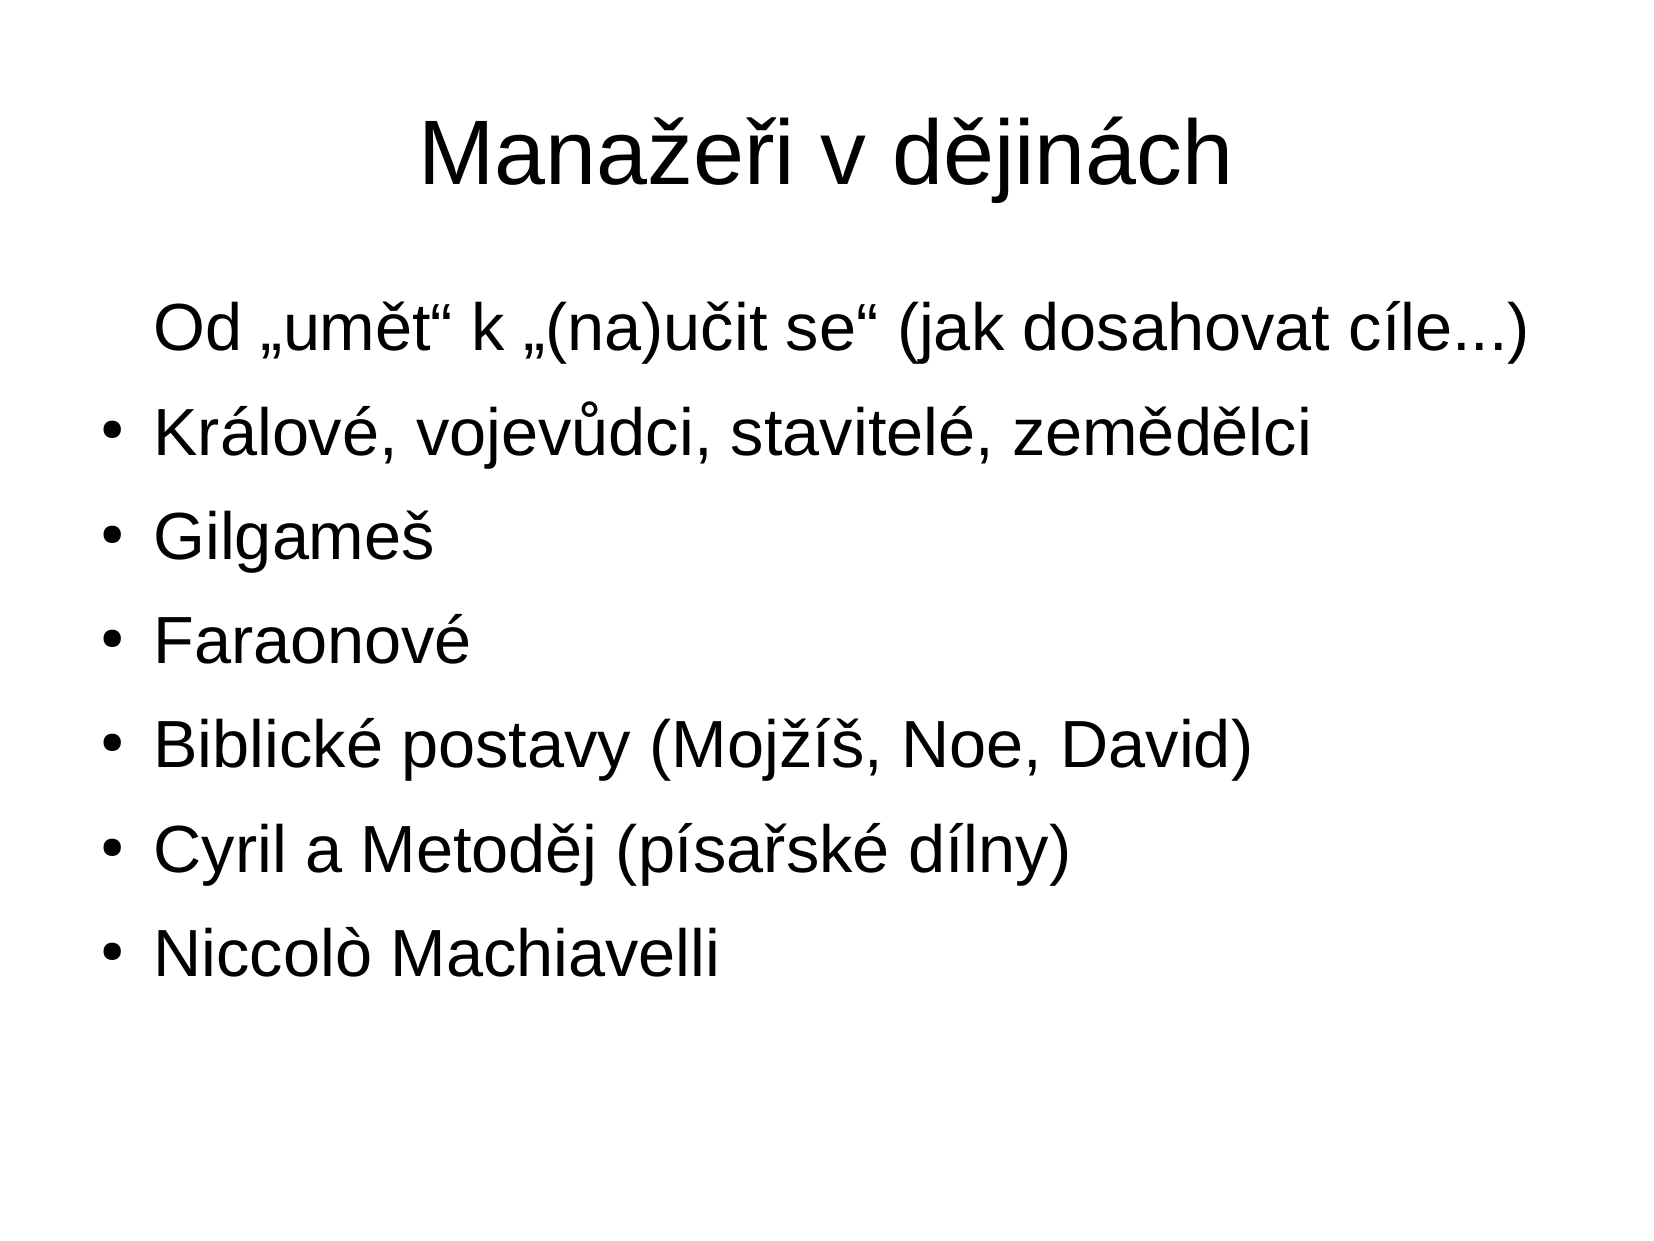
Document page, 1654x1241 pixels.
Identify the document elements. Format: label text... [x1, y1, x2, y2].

title Manažeři v dějinách [82, 49, 1571, 257]
list Od „umět“ k „(na)učit se“ (jak dosahovat cíle...) Králové, vojevůdci, stavitelé, zemědělci Gilgameš Faraonové Biblické postavy (Mojžíš, Noe, David) Cyril a Metoděj (písařské dílny) Niccolò Machiavelli [82, 290, 1571, 1010]
